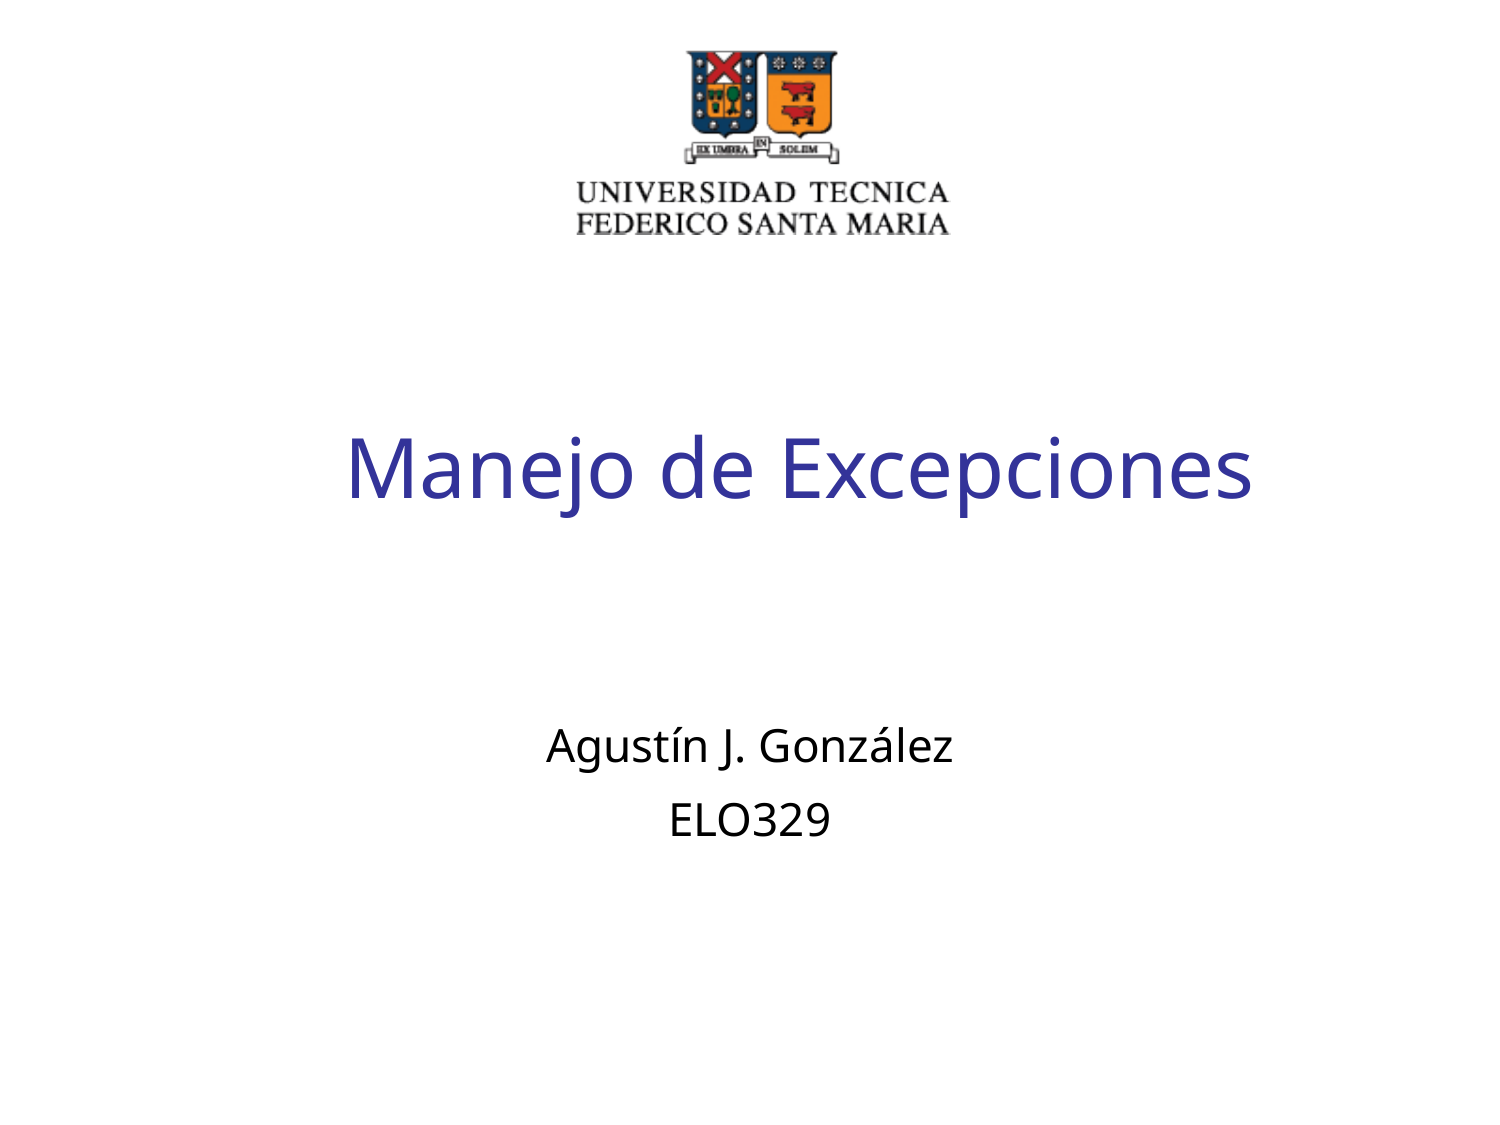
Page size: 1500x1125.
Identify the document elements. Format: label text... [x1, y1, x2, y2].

title Manejo de Excepciones [162, 353, 1438, 579]
picture [575, 49, 951, 235]
subtitle Agustín J. González ELO329 [225, 645, 1276, 918]
